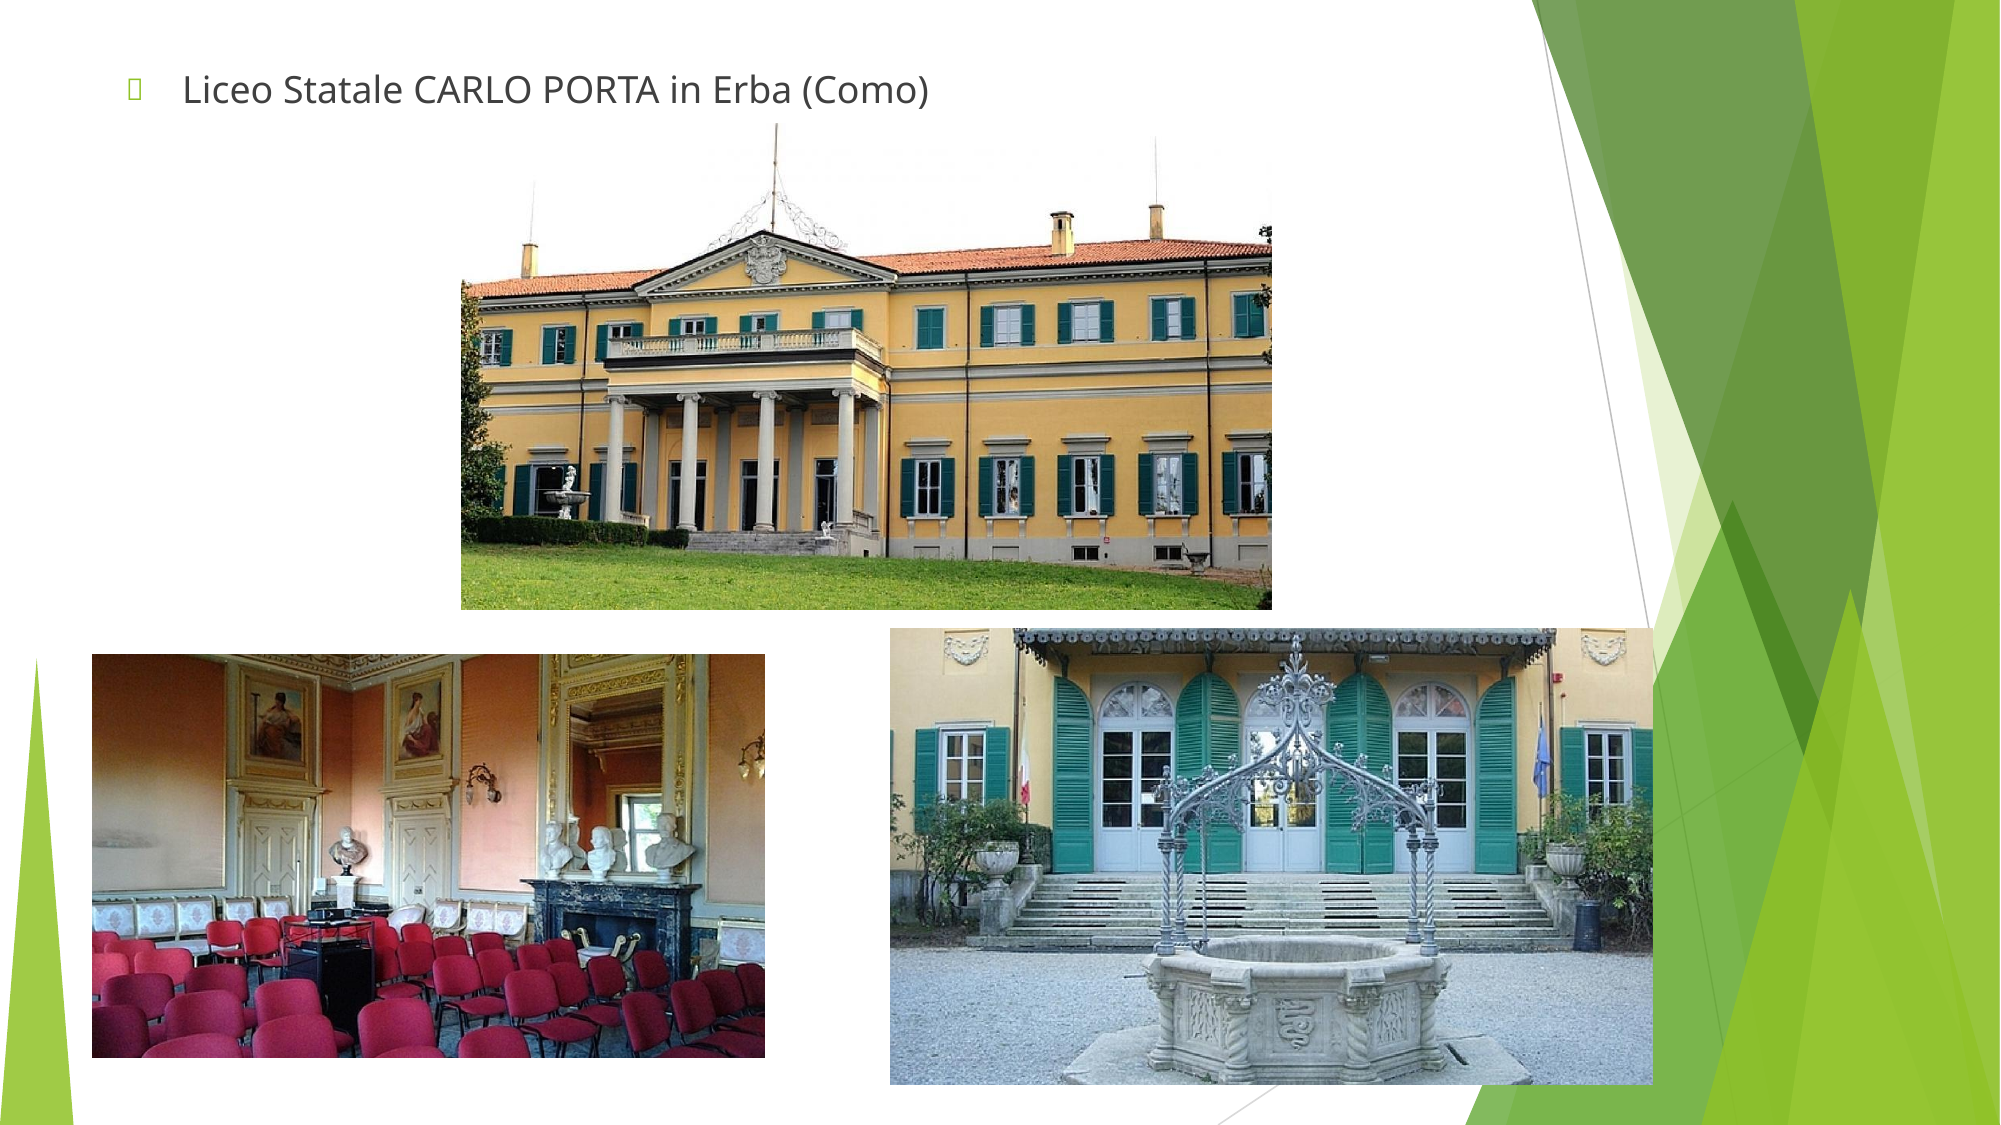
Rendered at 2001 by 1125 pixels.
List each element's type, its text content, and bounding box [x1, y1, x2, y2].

picture [92, 654, 765, 1059]
picture [461, 123, 1272, 610]
list Liceo Statale CARLO PORTA in Erba (Como) [111, 59, 1608, 992]
picture [890, 628, 1653, 1085]
